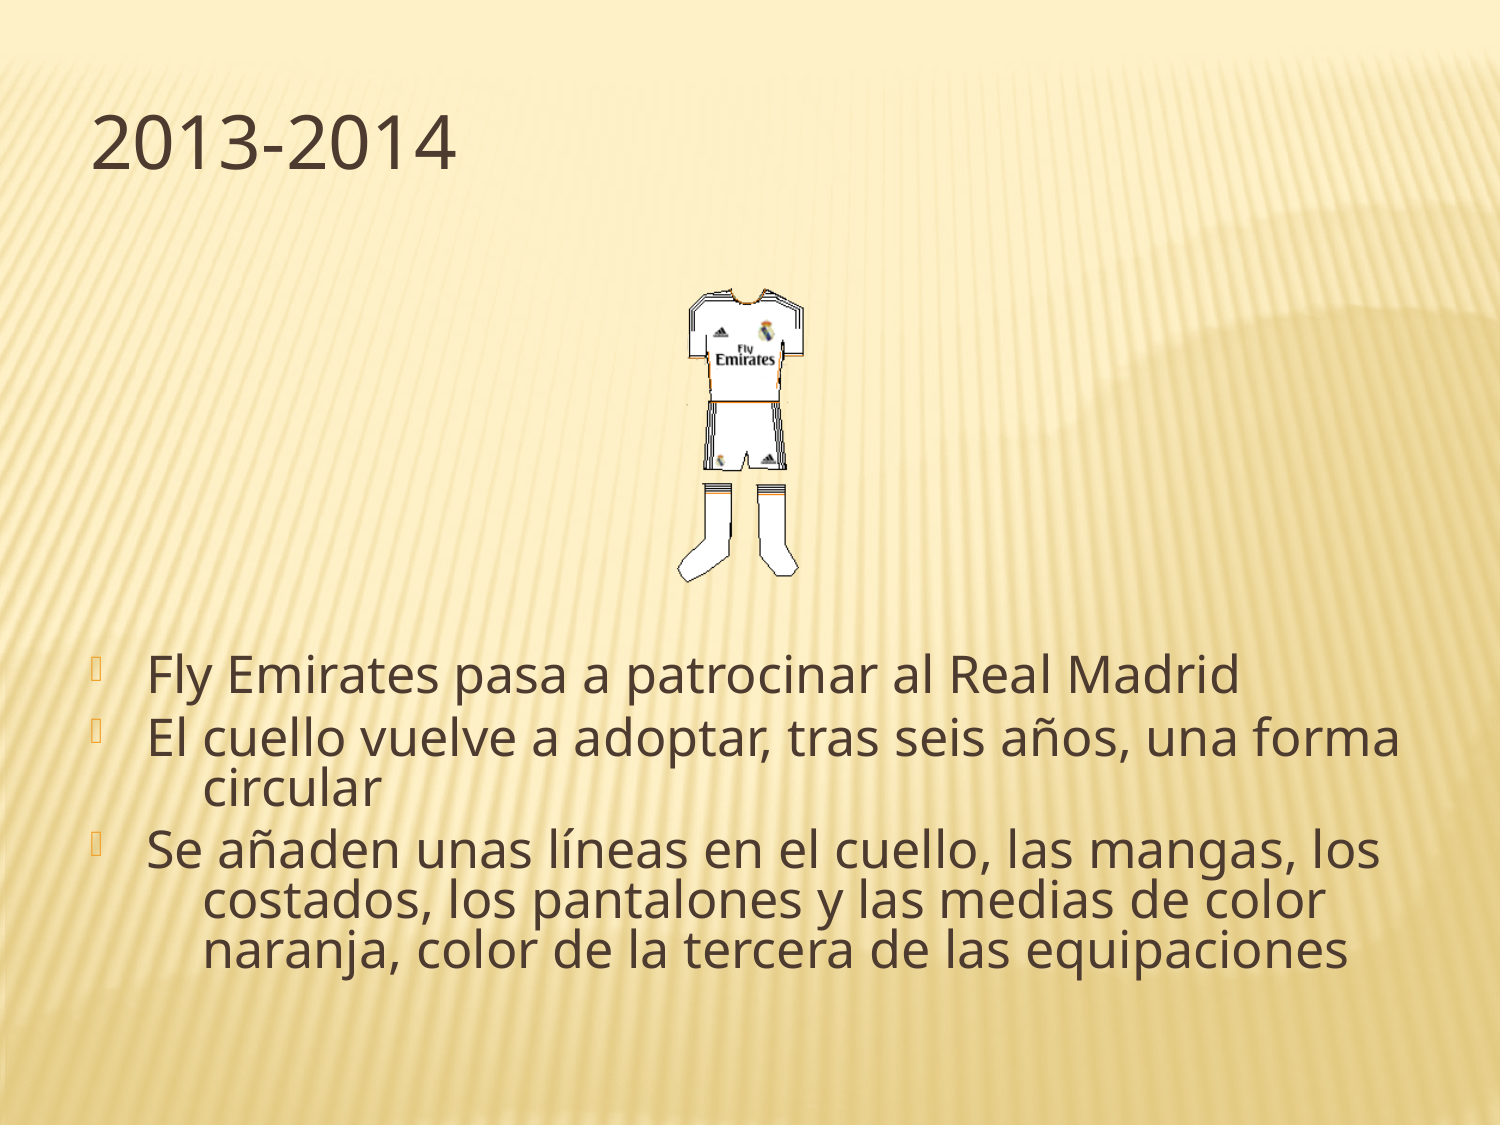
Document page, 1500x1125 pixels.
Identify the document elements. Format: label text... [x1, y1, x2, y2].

picture [652, 262, 848, 622]
list Fly Emirates pasa a patrocinar al Real Madrid El cuello vuelve a adoptar, tras seis años, una forma circular Se añaden unas líneas en el cuello, las mangas, los costados, los pantalones y las medias de color naranja, color de la tercera de las equipaciones [75, 646, 1426, 1006]
title 2013-2014 [75, 45, 1426, 234]
